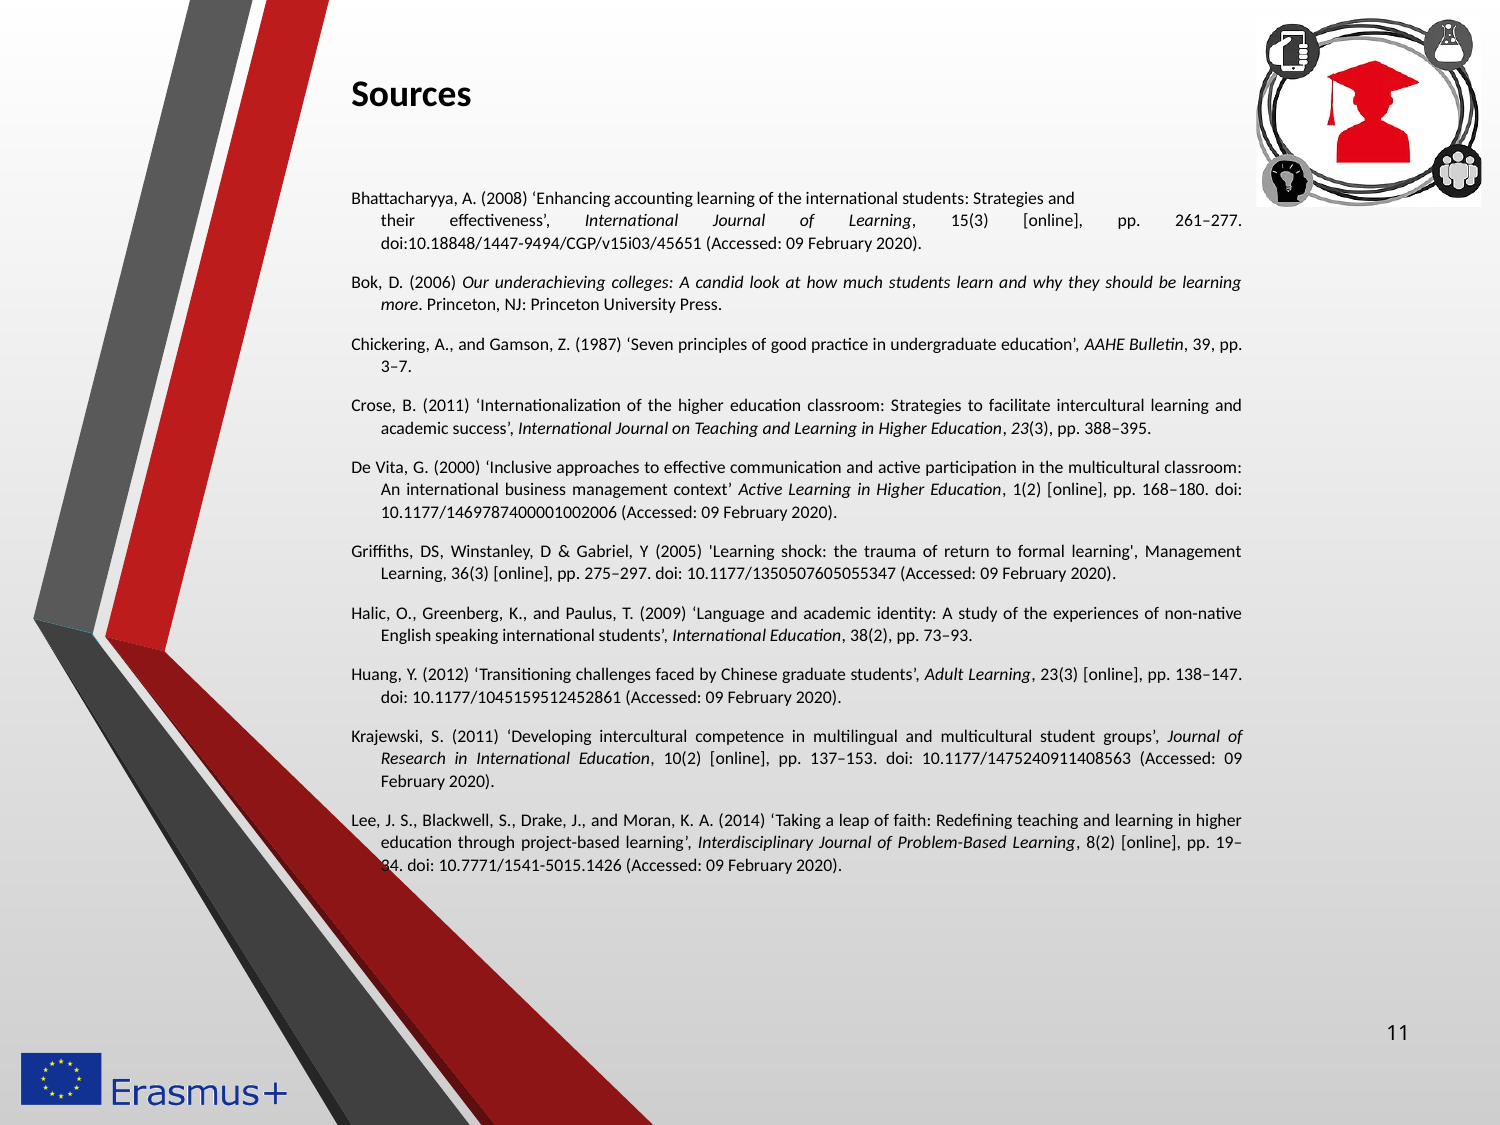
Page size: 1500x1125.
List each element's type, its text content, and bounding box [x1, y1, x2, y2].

text_box Bhattacharyya, A. (2008) ‘Enhancing accounting learning of the international students: Strategies and their effectiveness’, International Journal of Learning, 15(3) [online], pp. 261–277. doi:10.18848/1447-9494/CGP/v15i03/45651 (Accessed: 09 February 2020). Bok, D. (2006) Our underachieving colleges: A candid look at how much students learn and why they should be learning more. Princeton, NJ: Princeton University Press. Chickering, A., and Gamson, Z. (1987) ‘Seven principles of good practice in undergraduate education’, AAHE Bulletin, 39, pp. 3–7. Crose, B. (2011) ‘Internationalization of the higher education classroom: Strategies to facilitate intercultural learning and academic success’, International Journal on Teaching and Learning in Higher Education, 23(3), pp. 388–395. De Vita, G. (2000) ‘Inclusive approaches to effective communication and active participation in the multicultural classroom: An international business management context’ Active Learning in Higher Education, 1(2) [online], pp. 168–180. doi: 10.1177/1469787400001002006 (Accessed: 09 February 2020). Griffiths, DS, Winstanley, D & Gabriel, Y (2005) 'Learning shock: the trauma of return to formal learning', Management Learning, 36(3) [online], pp. 275–297. doi: 10.1177/1350507605055347 (Accessed: 09 February 2020). Halic, O., Greenberg, K., and Paulus, T. (2009) ‘Language and academic identity: A study of the experiences of non-native English speaking international students’, International Education, 38(2), pp. 73–93. Huang, Y. (2012) ‘Transitioning challenges faced by Chinese graduate students’, Adult Learning, 23(3) [online], pp. 138–147. doi: 10.1177/1045159512452861 (Accessed: 09 February 2020). Krajewski, S. (2011) ‘Developing intercultural competence in multilingual and multicultural student groups’, Journal of Research in International Education, 10(2) [online], pp. 137–153. doi: 10.1177/1475240911408563 (Accessed: 09 February 2020). Lee, J. S., Blackwell, S., Drake, J., and Moran, K. A. (2014) ‘Taking a leap of faith: Redefining teaching and learning in higher education through project-based learning’, Interdisciplinary Journal of Problem-Based Learning, 8(2) [online], pp. 19–34. doi: 10.7771/1541-5015.1426 (Accessed: 09 February 2020). [336, 177, 1258, 922]
chart [1258, 19, 1483, 209]
picture [1256, 18, 1482, 207]
picture [5, 1037, 302, 1120]
text_box Sources [336, 61, 975, 122]
slide_number <numer> [1357, 1003, 1425, 1064]
